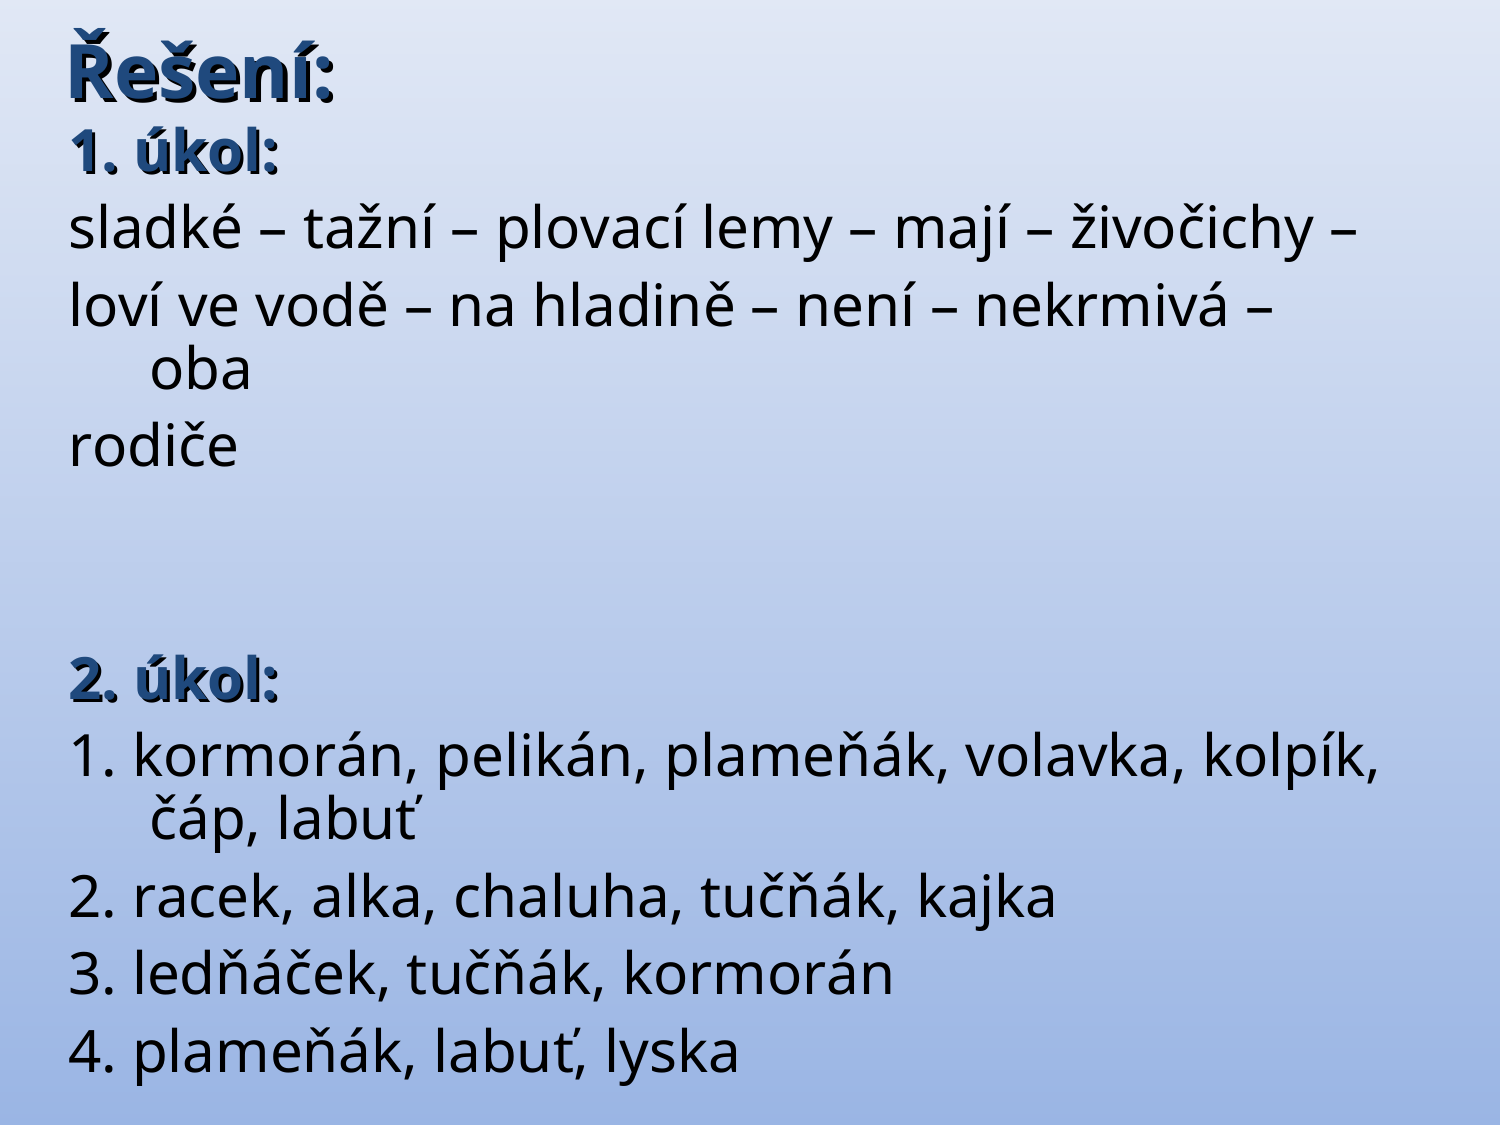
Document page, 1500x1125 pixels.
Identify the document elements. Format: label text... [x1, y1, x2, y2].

list 1. úkol: sladké – tažní – plovací lemy – mají – živočichy – loví ve vodě – na hladině – není – nekrmivá – oba rodiče 2. úkol: 1. kormorán, pelikán, plameňák, volavka, kolpík, čáp, labuť 2. racek, alka, chaluha, tučňák, kajka 3. ledňáček, tučňák, kormorán 4. plameňák, labuť, lyska [53, 113, 1404, 1107]
title Řešení: [64, 0, 1415, 114]
